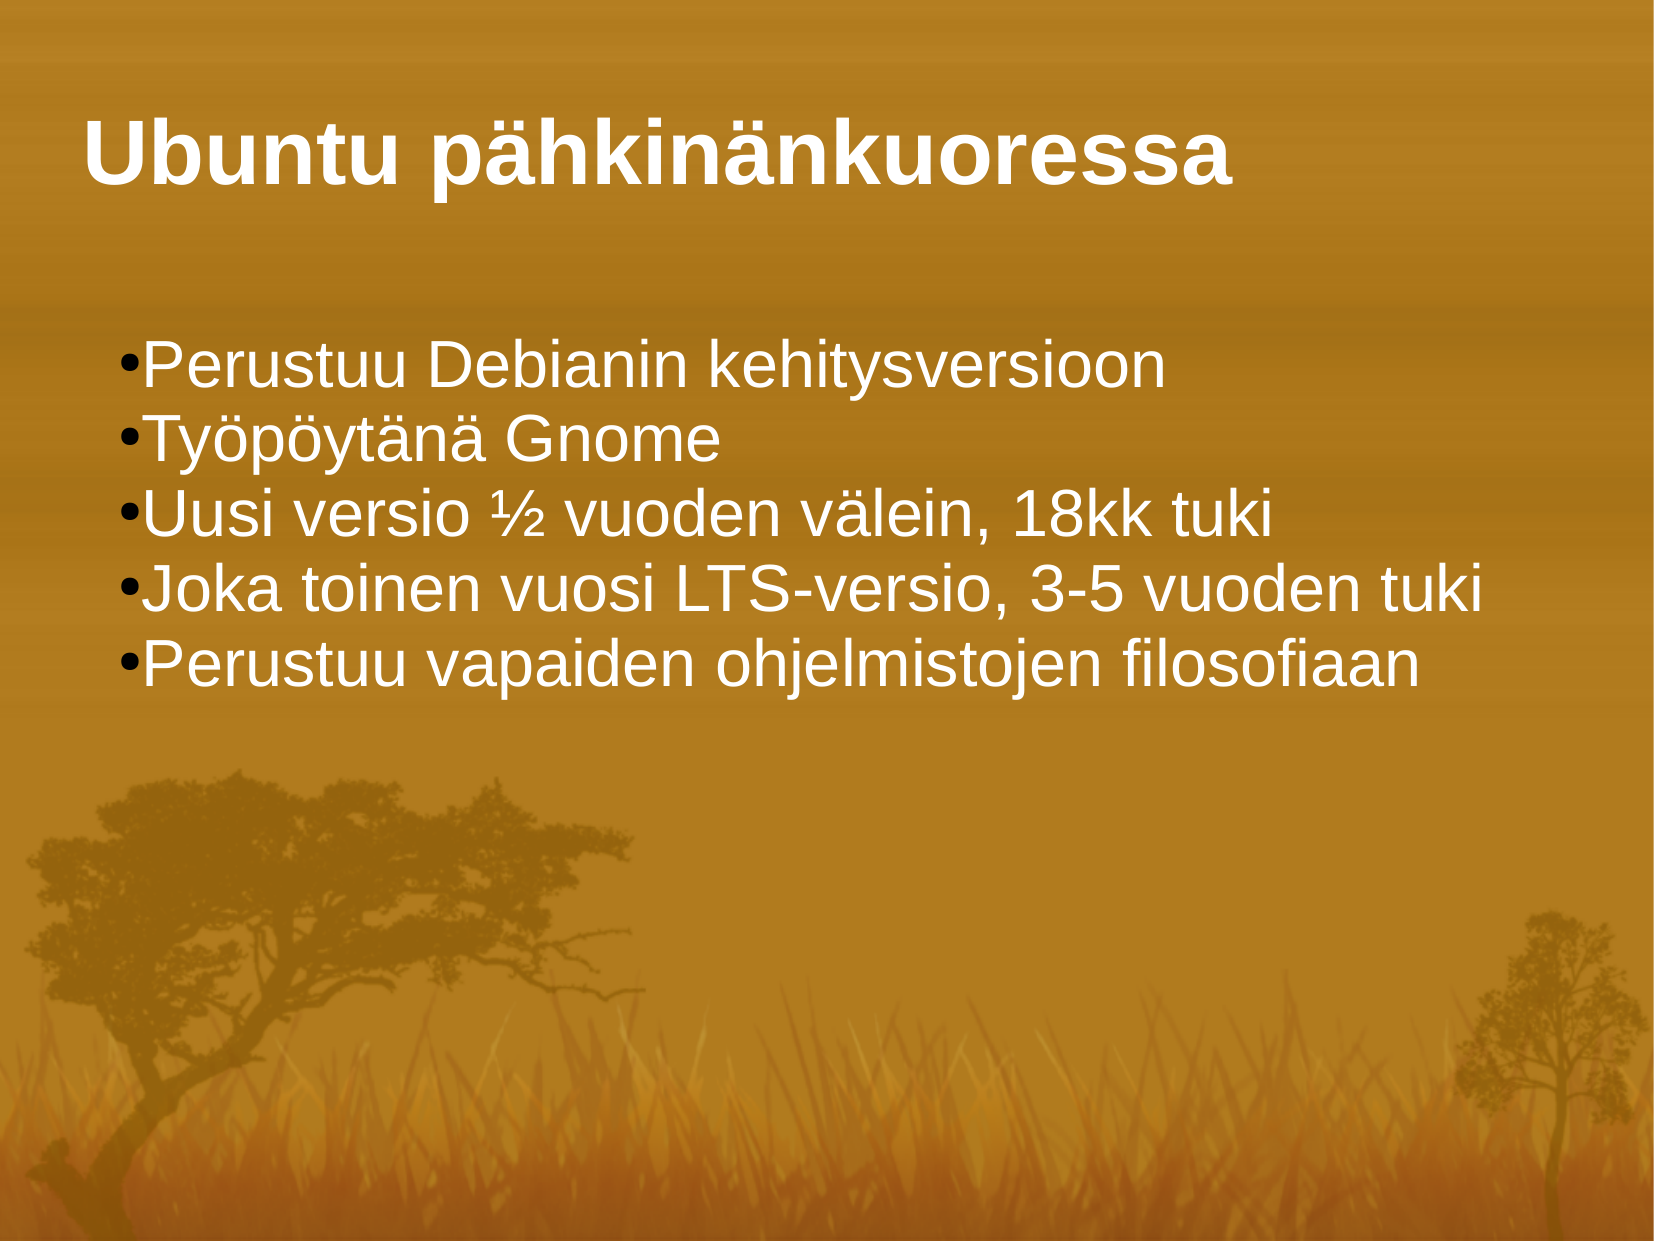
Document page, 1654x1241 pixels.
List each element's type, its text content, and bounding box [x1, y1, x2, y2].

subtitle Perustuu Debianin kehitysversioon Työpöytänä Gnome Uusi versio ½ vuoden välein, 18kk tuki Joka toinen vuosi LTS-versio, 3-5 vuoden tuki Perustuu vapaiden ohjelmistojen filosofiaan [118, 111, 1607, 916]
picture [0, 0, 1654, 1241]
title Ubuntu pähkinänkuoressa [82, 56, 1571, 250]
